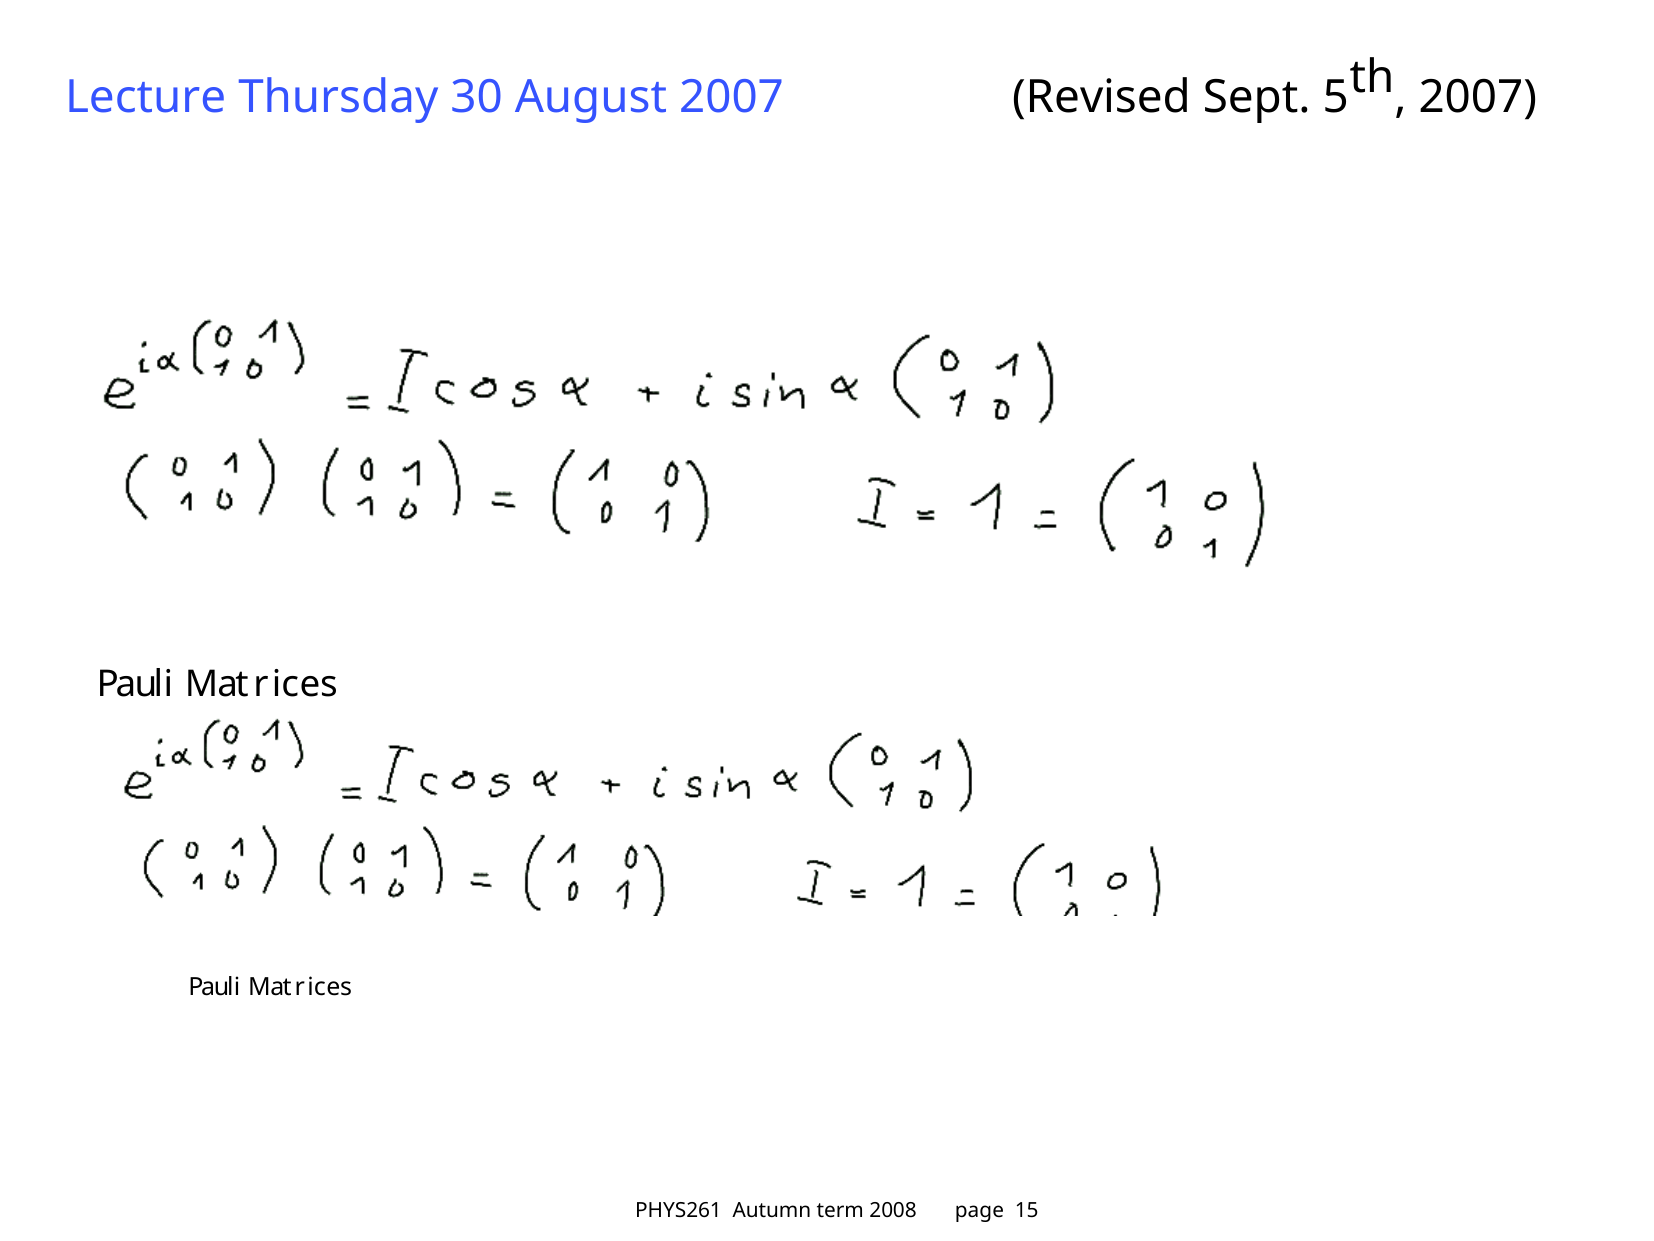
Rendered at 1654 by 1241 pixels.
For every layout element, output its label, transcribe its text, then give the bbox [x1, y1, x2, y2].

text_box Lecture Thursday 30 August 2007 (Revised Sept. 5th, 2007) [65, 43, 1642, 199]
picture [70, 307, 1330, 622]
chart [94, 655, 1571, 916]
chart [186, 967, 1191, 1145]
